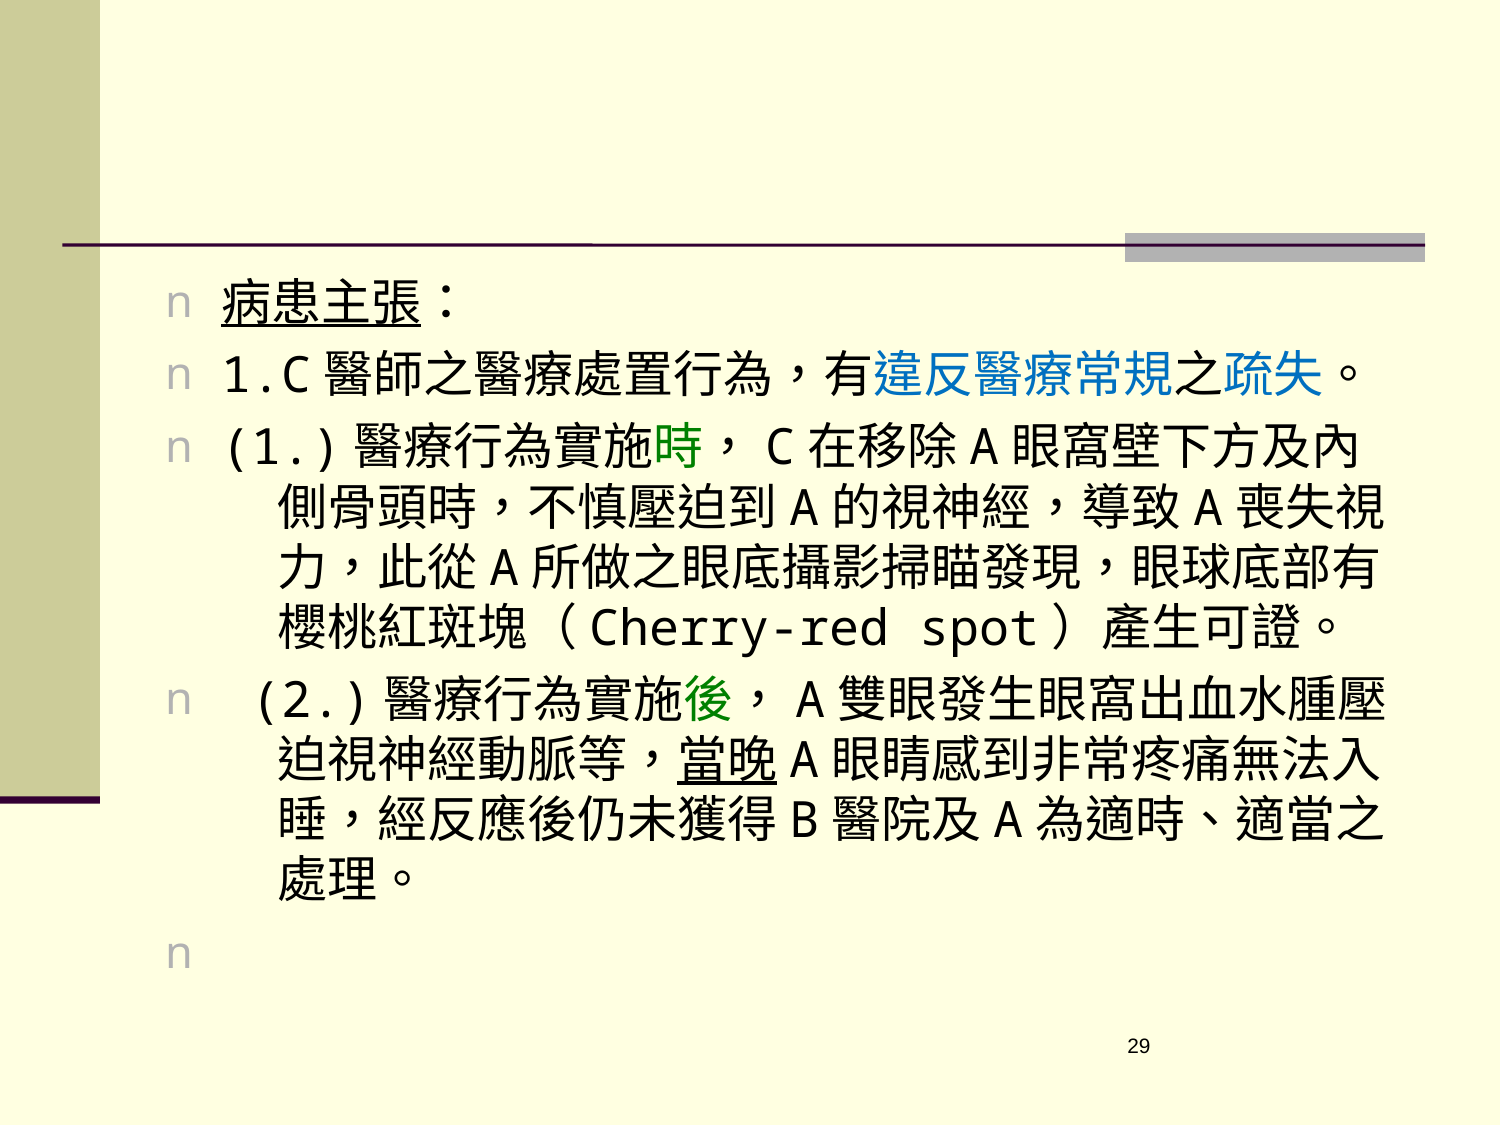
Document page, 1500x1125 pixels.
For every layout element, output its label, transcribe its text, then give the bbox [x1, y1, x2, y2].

list 病患主張： 1.C醫師之醫療處置行為，有違反醫療常規之疏失。 (1.)醫療行為實施時，C在移除A眼窩壁下方及內側骨頭時，不慎壓迫到A的視神經，導致A喪失視力，此從A所做之眼底攝影掃瞄發現，眼球底部有櫻桃紅斑塊（Cherry-red spot）產生可證。 (2.)醫療行為實施後，A雙眼發生眼窩出血水腫壓迫視神經動脈等，當晚A眼睛感到非常疼痛無法入睡，經反應後仍未獲得B醫院及A為適時、適當之處理。 [150, 262, 1426, 1006]
text_box [1112, 1025, 1426, 1101]
